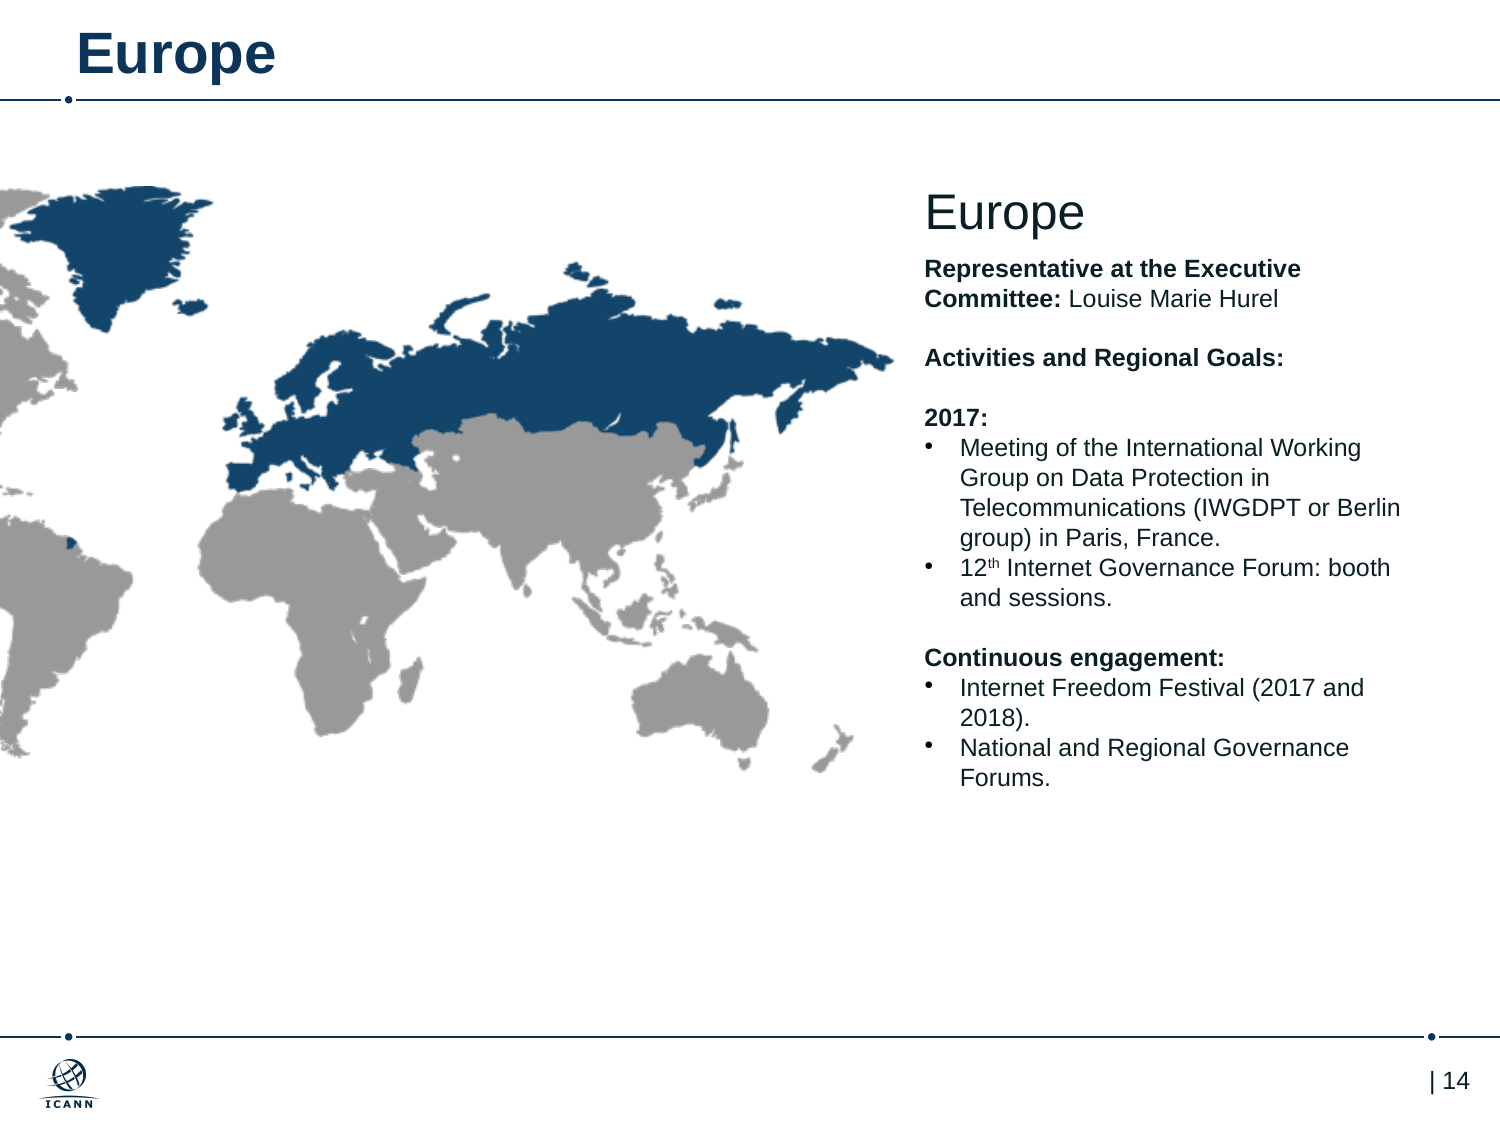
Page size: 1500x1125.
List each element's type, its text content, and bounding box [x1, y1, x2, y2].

text_box Representative at the Executive Committee: Louise Marie Hurel Activities and Regional Goals: 2017: Meeting of the International Working Group on Data Protection in Telecommunications (IWGDPT or Berlin group) in Paris, France. 12th Internet Governance Forum: booth and sessions. Continuous engagement: Internet Freedom Festival (2017 and 2018). National and Regional Governance Forums. [924, 252, 1407, 376]
picture [0, 186, 894, 773]
picture [38, 1059, 100, 1108]
text_box Europe [924, 186, 1140, 252]
title Europe [61, 7, 1376, 82]
